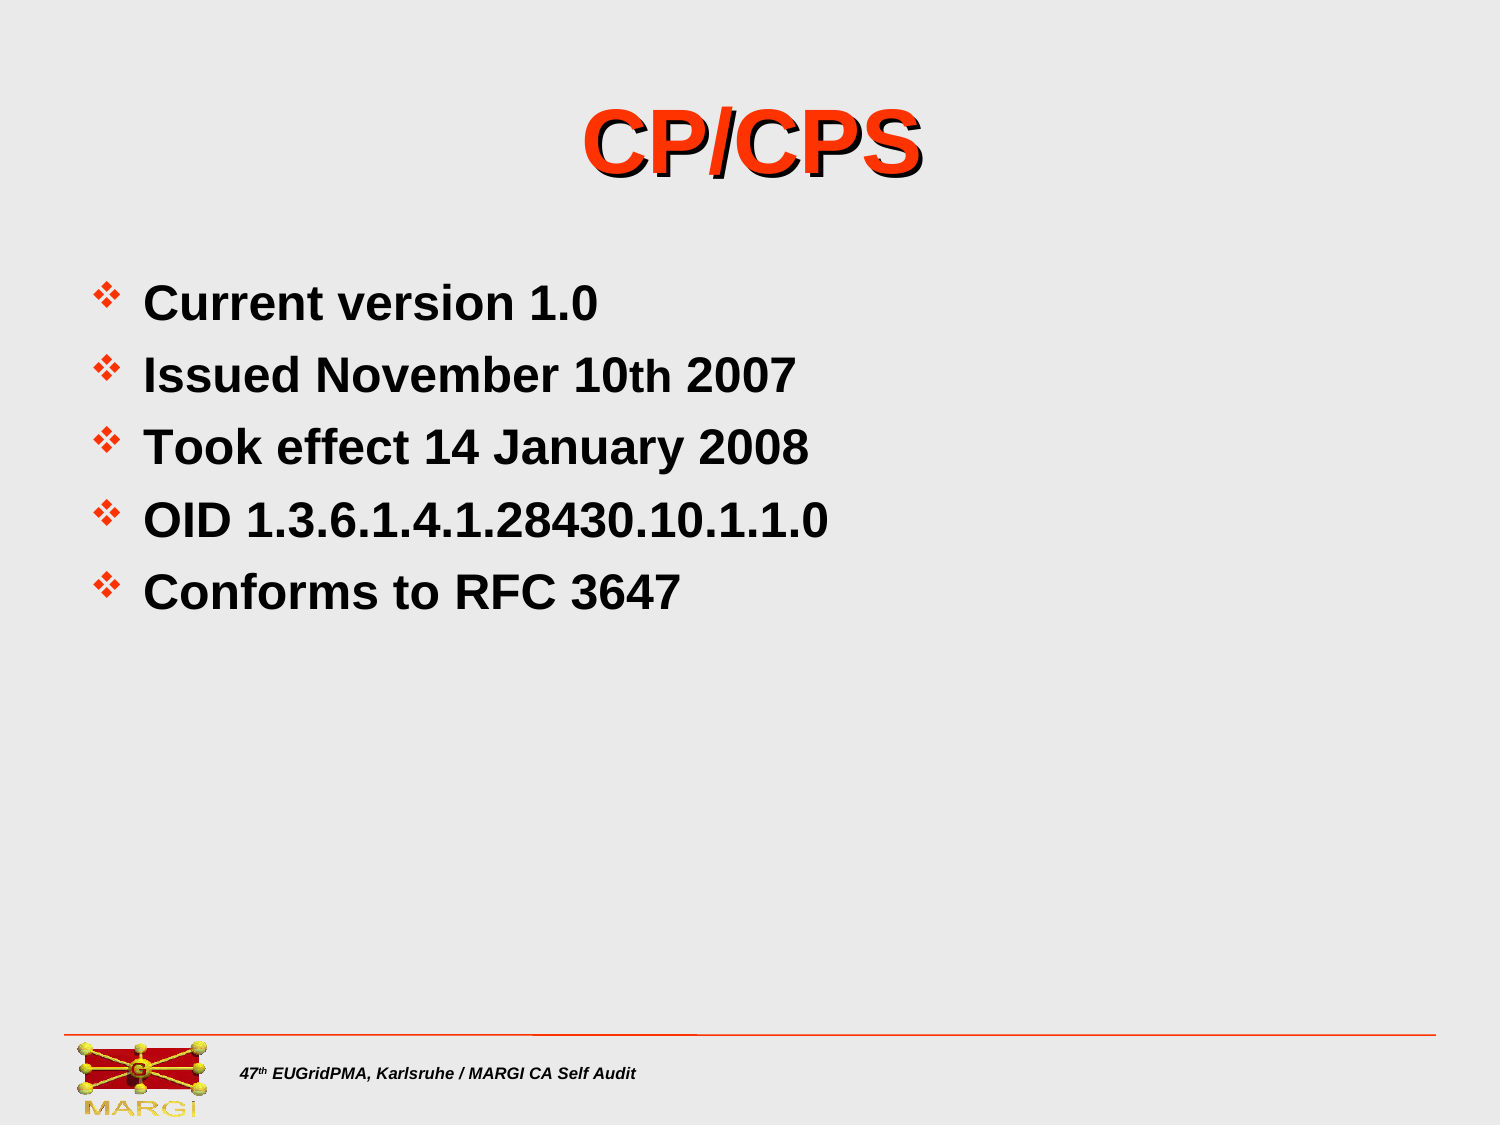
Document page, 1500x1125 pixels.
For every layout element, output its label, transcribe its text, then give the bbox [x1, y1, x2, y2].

picture [67, 1033, 219, 1123]
text_box Current version 1.0 Issued November 10th 2007 Took effect 14 January 2008 OID 1.3.6.1.4.1.28430.10.1.1.0 Conforms to RFC 3647 [75, 262, 1426, 1005]
text_box CP/CPS [76, 42, 1427, 231]
